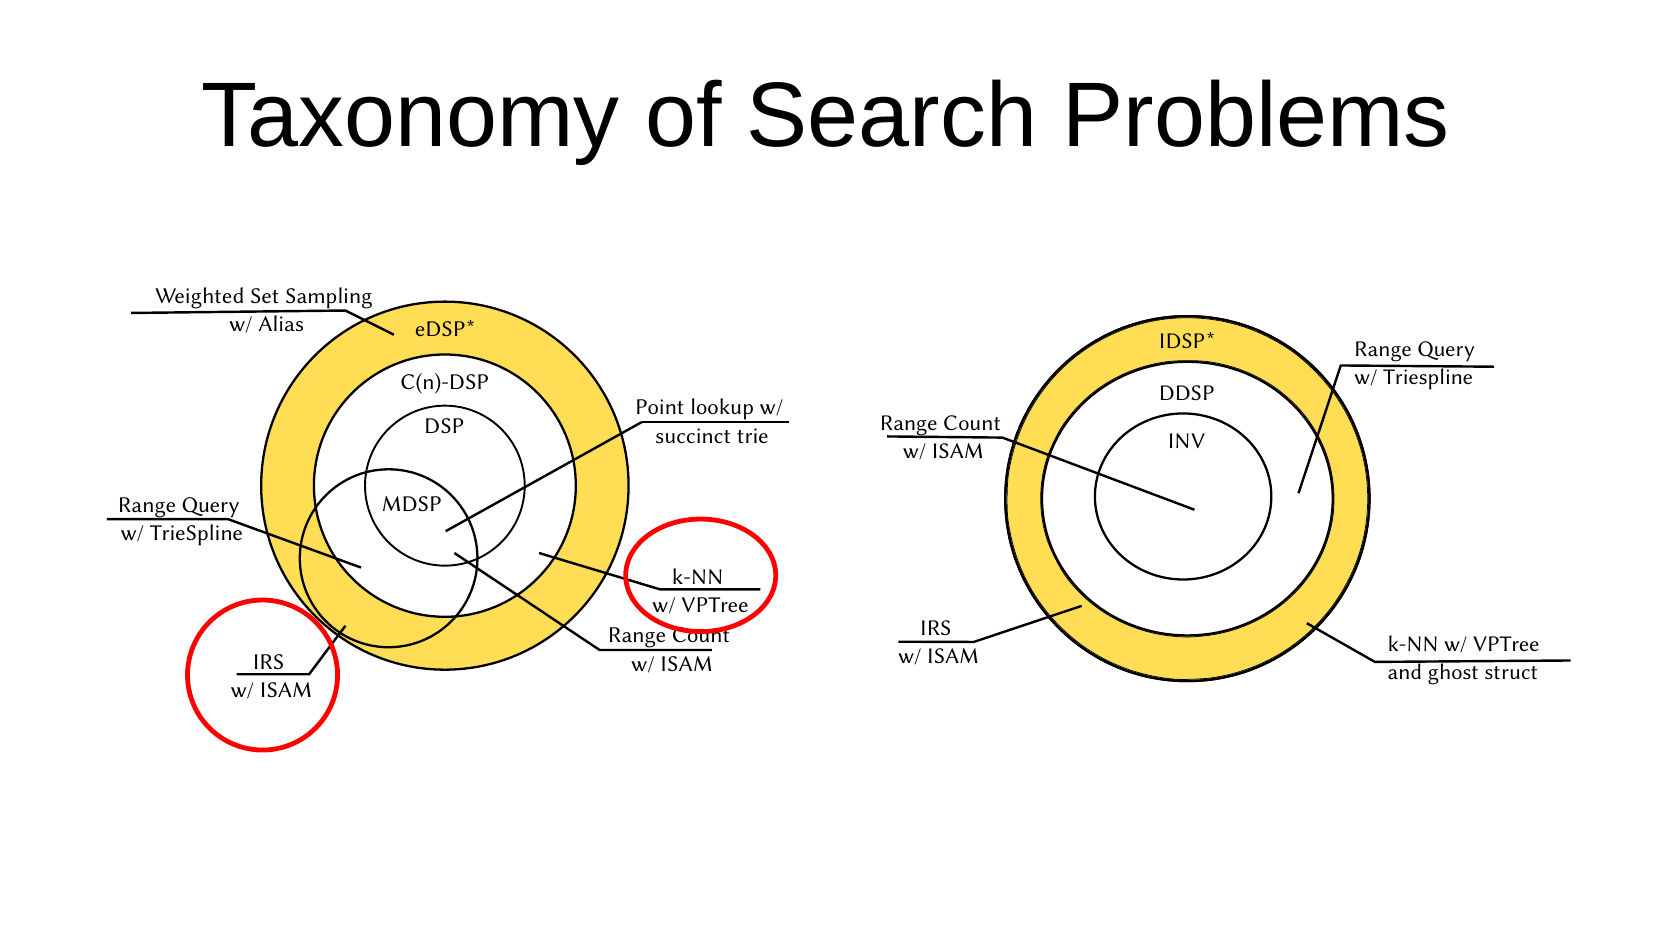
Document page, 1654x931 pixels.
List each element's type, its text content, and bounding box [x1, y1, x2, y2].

picture [82, 275, 809, 700]
title Taxonomy of Search Problems [82, 37, 1571, 193]
picture [845, 290, 1572, 685]
picture [190, 603, 335, 700]
